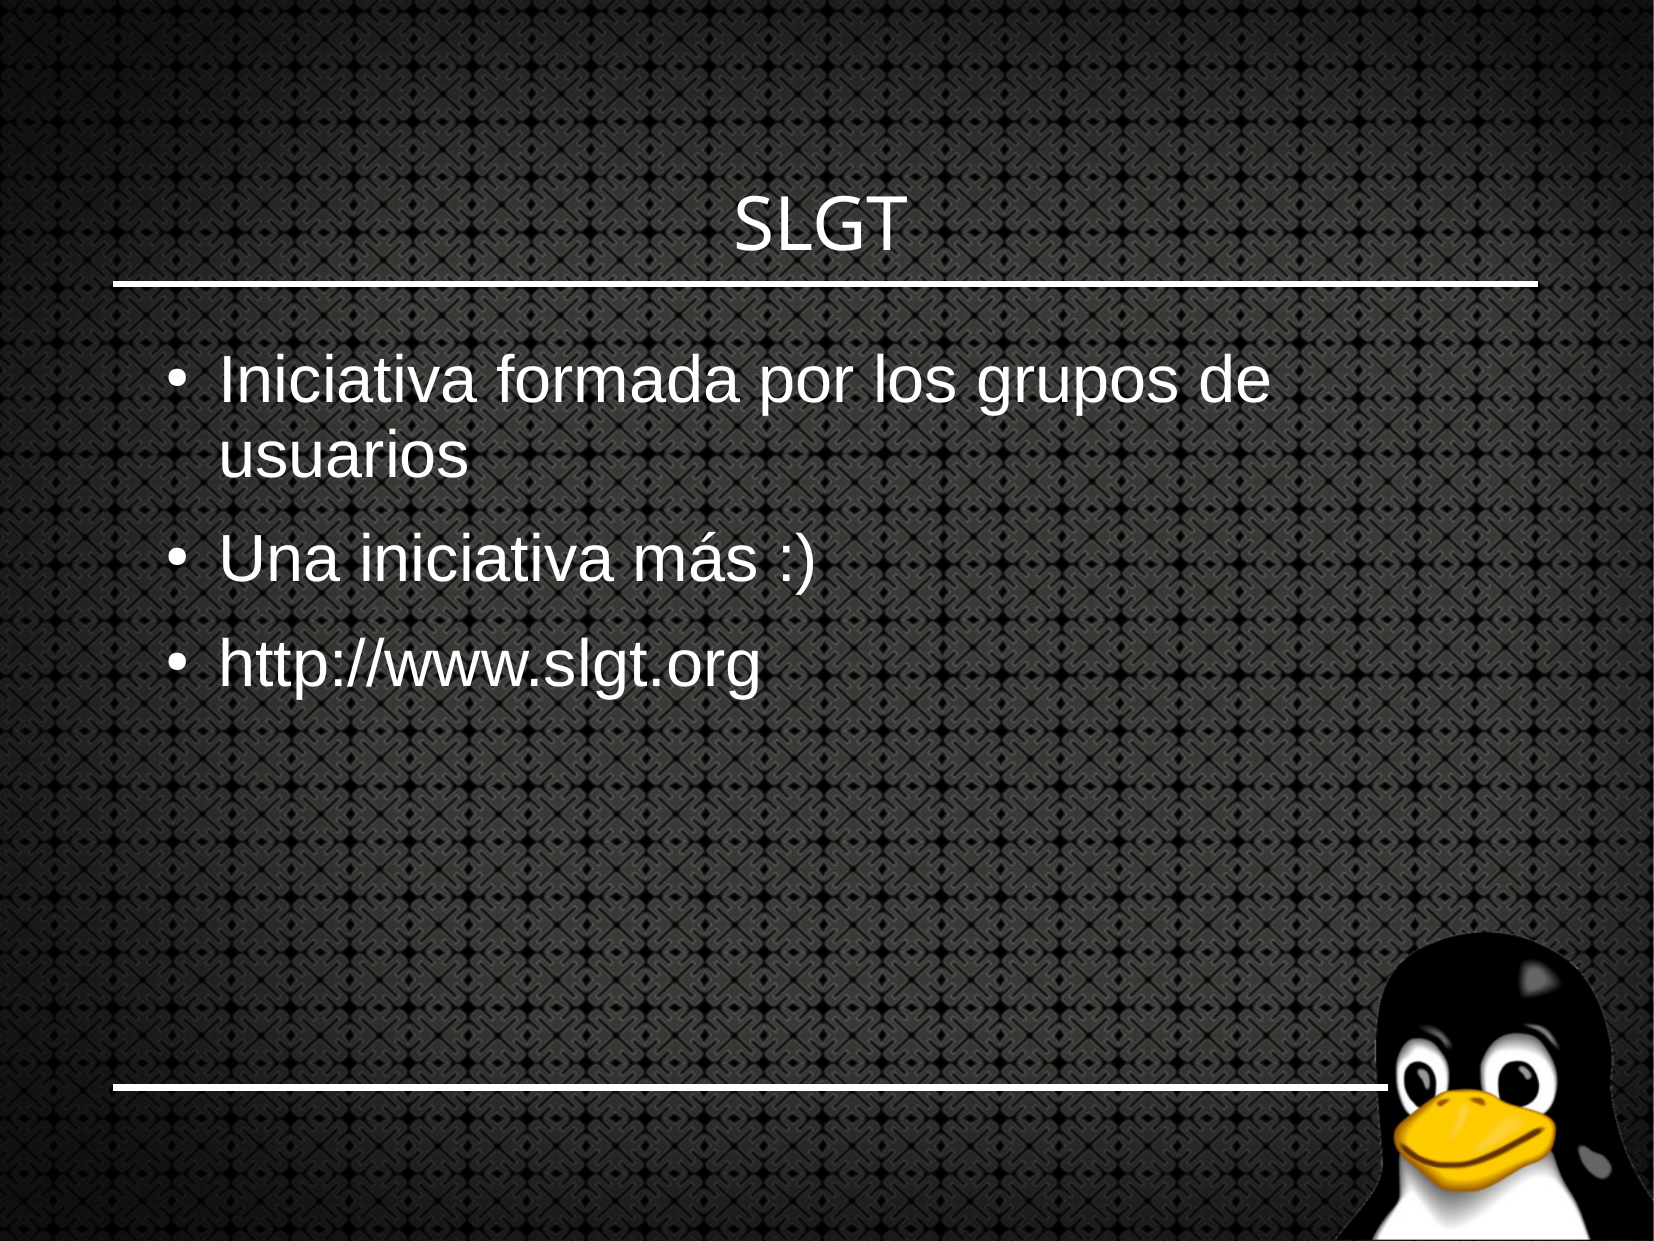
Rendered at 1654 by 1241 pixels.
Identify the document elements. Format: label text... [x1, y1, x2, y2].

title SLGT [135, 125, 1506, 318]
list Iniciativa formada por los grupos de usuarios Una iniciativa más :) http://www.slgt.org [147, 342, 1506, 1037]
picture [0, 0, 1654, 1241]
